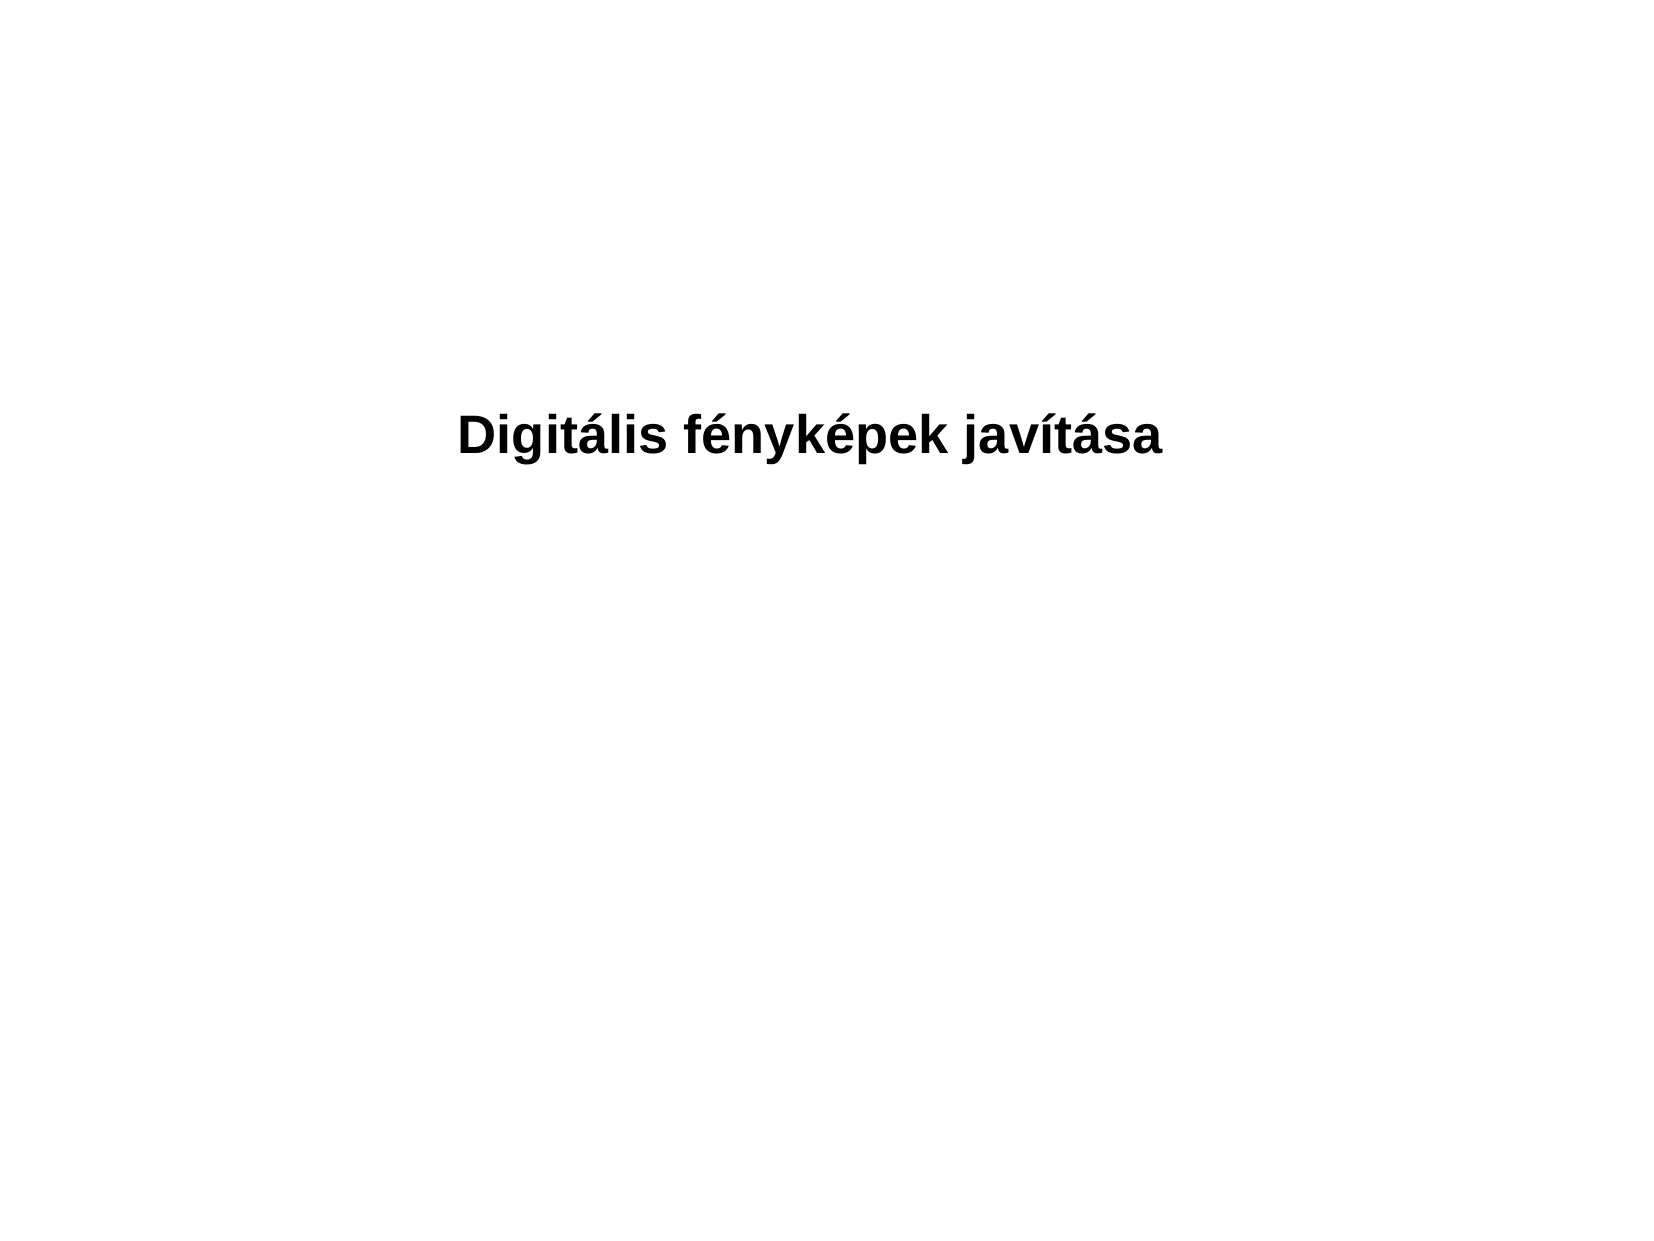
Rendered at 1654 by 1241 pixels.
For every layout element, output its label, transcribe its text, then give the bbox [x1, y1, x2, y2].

text_box Digitális fényképek javítása [442, 397, 1179, 474]
